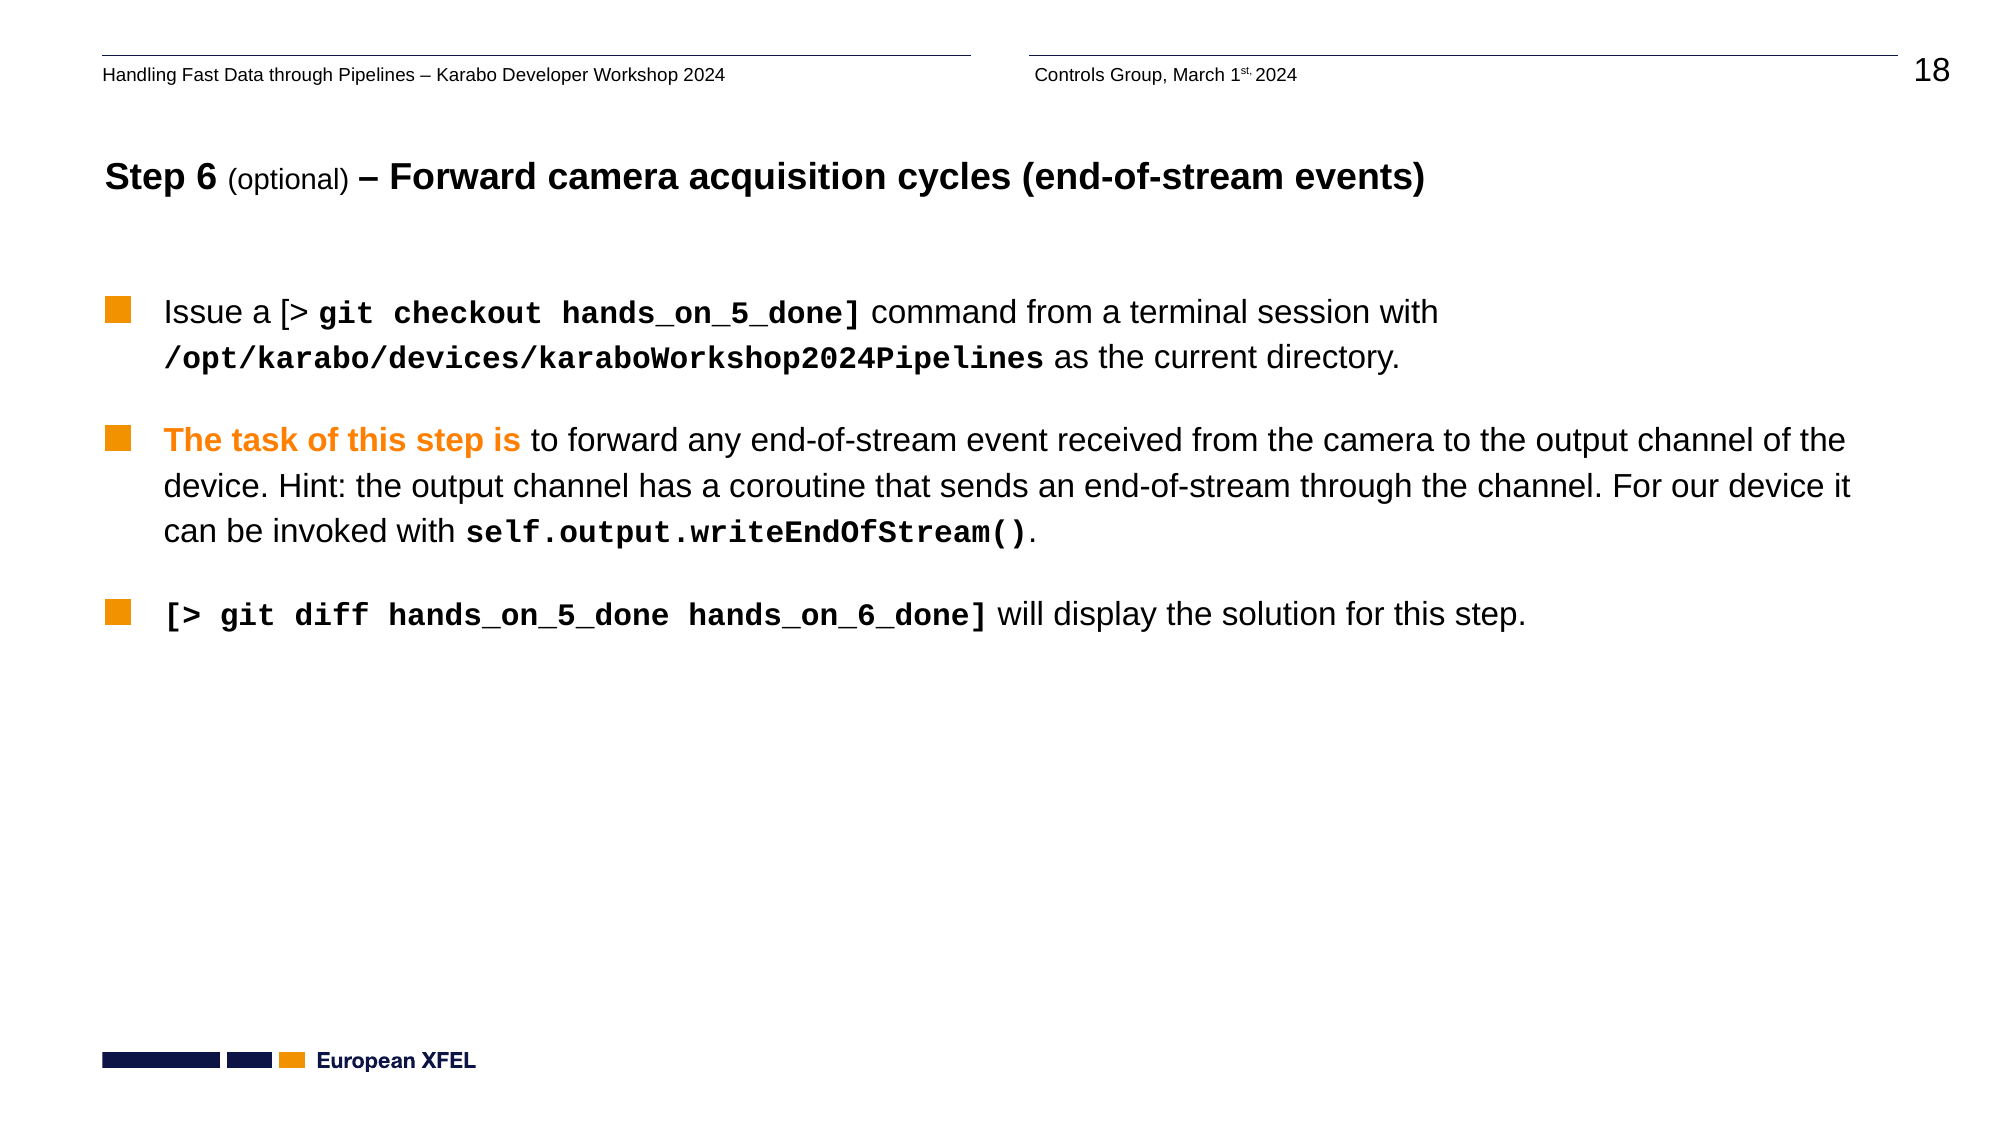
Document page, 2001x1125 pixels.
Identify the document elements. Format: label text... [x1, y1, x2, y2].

list Issue a [> git checkout hands_on_5_done] command from a terminal session with /opt/karabo/devices/karaboWorkshop2024Pipelines as the current directory. The task of this step is to forward any end-of-stream event received from the camera to the output channel of the device. Hint: the output channel has a coroutine that sends an end-of-stream through the channel. For our device it can be invoked with self.output.writeEndOfStream(). [> git diff hands_on_5_done hands_on_6_done] will display the solution for this step. [105, 201, 1906, 562]
text_box Step 6 (optional) – Forward camera acquisition cycles (end-of-stream events) [90, 141, 1442, 205]
